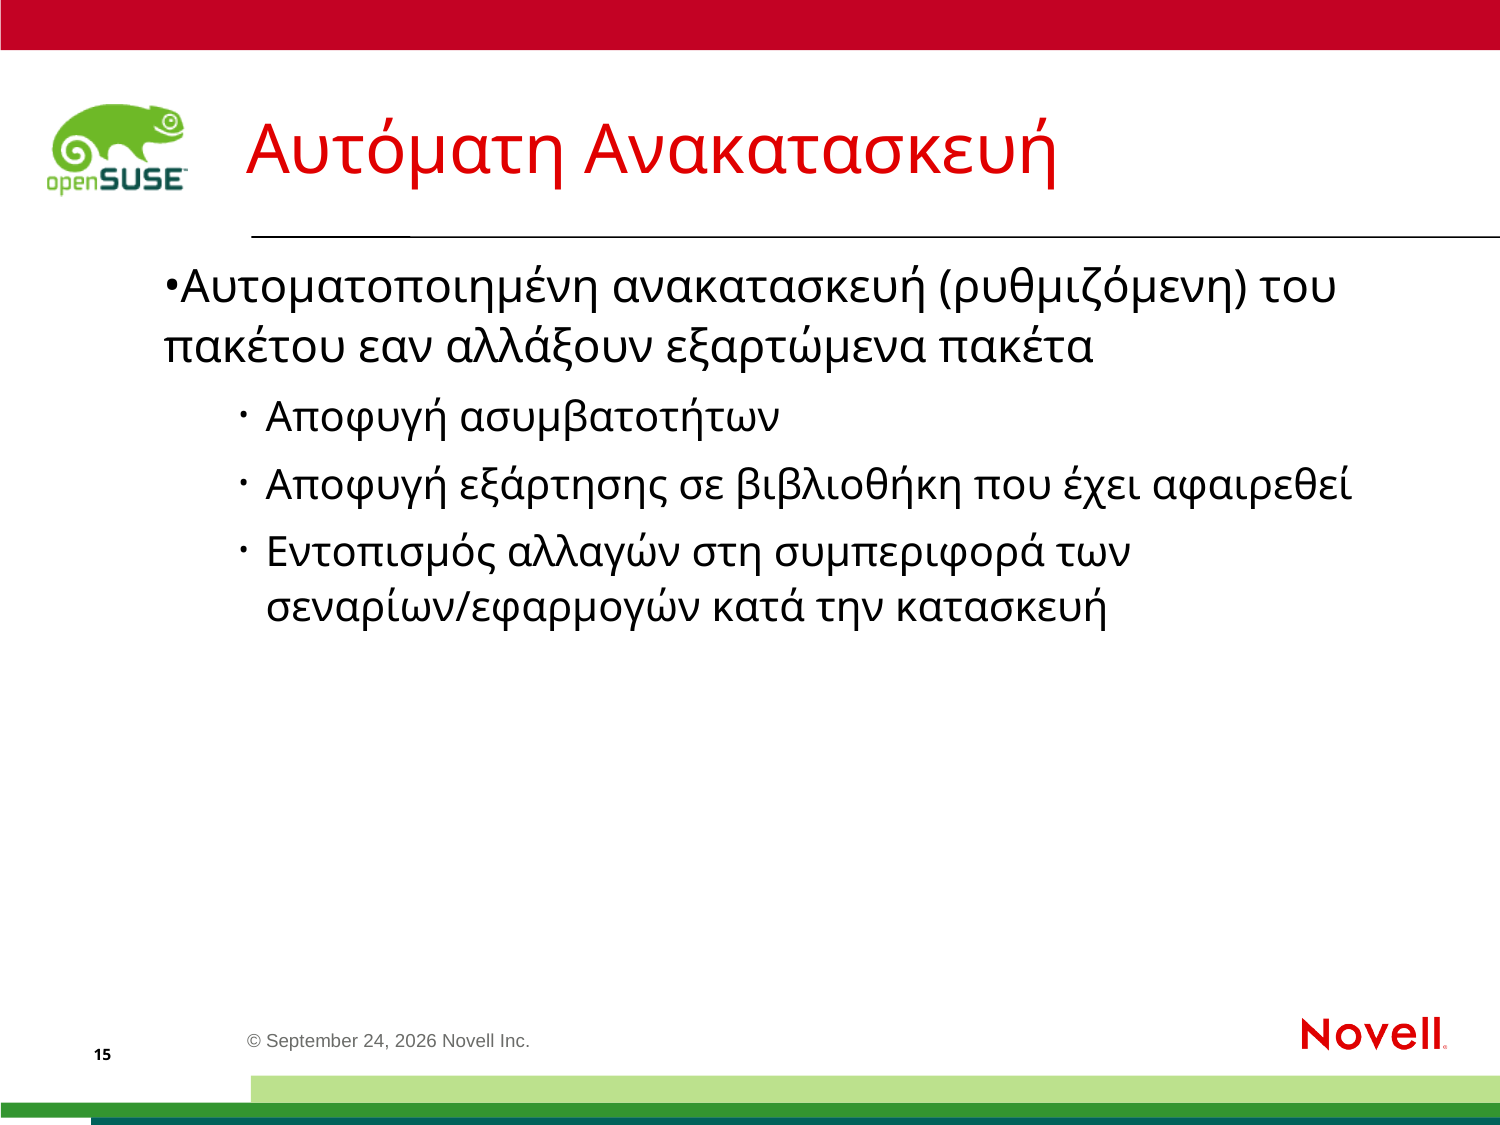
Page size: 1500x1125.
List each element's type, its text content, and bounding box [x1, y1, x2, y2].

list Αυτοματοποιημένη ανακατασκευή (ρυθμιζόμενη) του πακέτου εαν αλλάξουν εξαρτώμενα πακέτα Αποφυγή ασυμβατοτήτων Αποφυγή εξάρτησης σε βιβλιοθήκη που έχει αφαιρεθεί Εντοπισμός αλλαγών στη συμπεριφορά των σεναρίων/εφαρμογών κατά την κατασκευή [163, 254, 1404, 585]
picture [1295, 1011, 1453, 1056]
title Αυτόματη Ανακατασκευή [246, 68, 1409, 231]
picture [47, 104, 188, 197]
